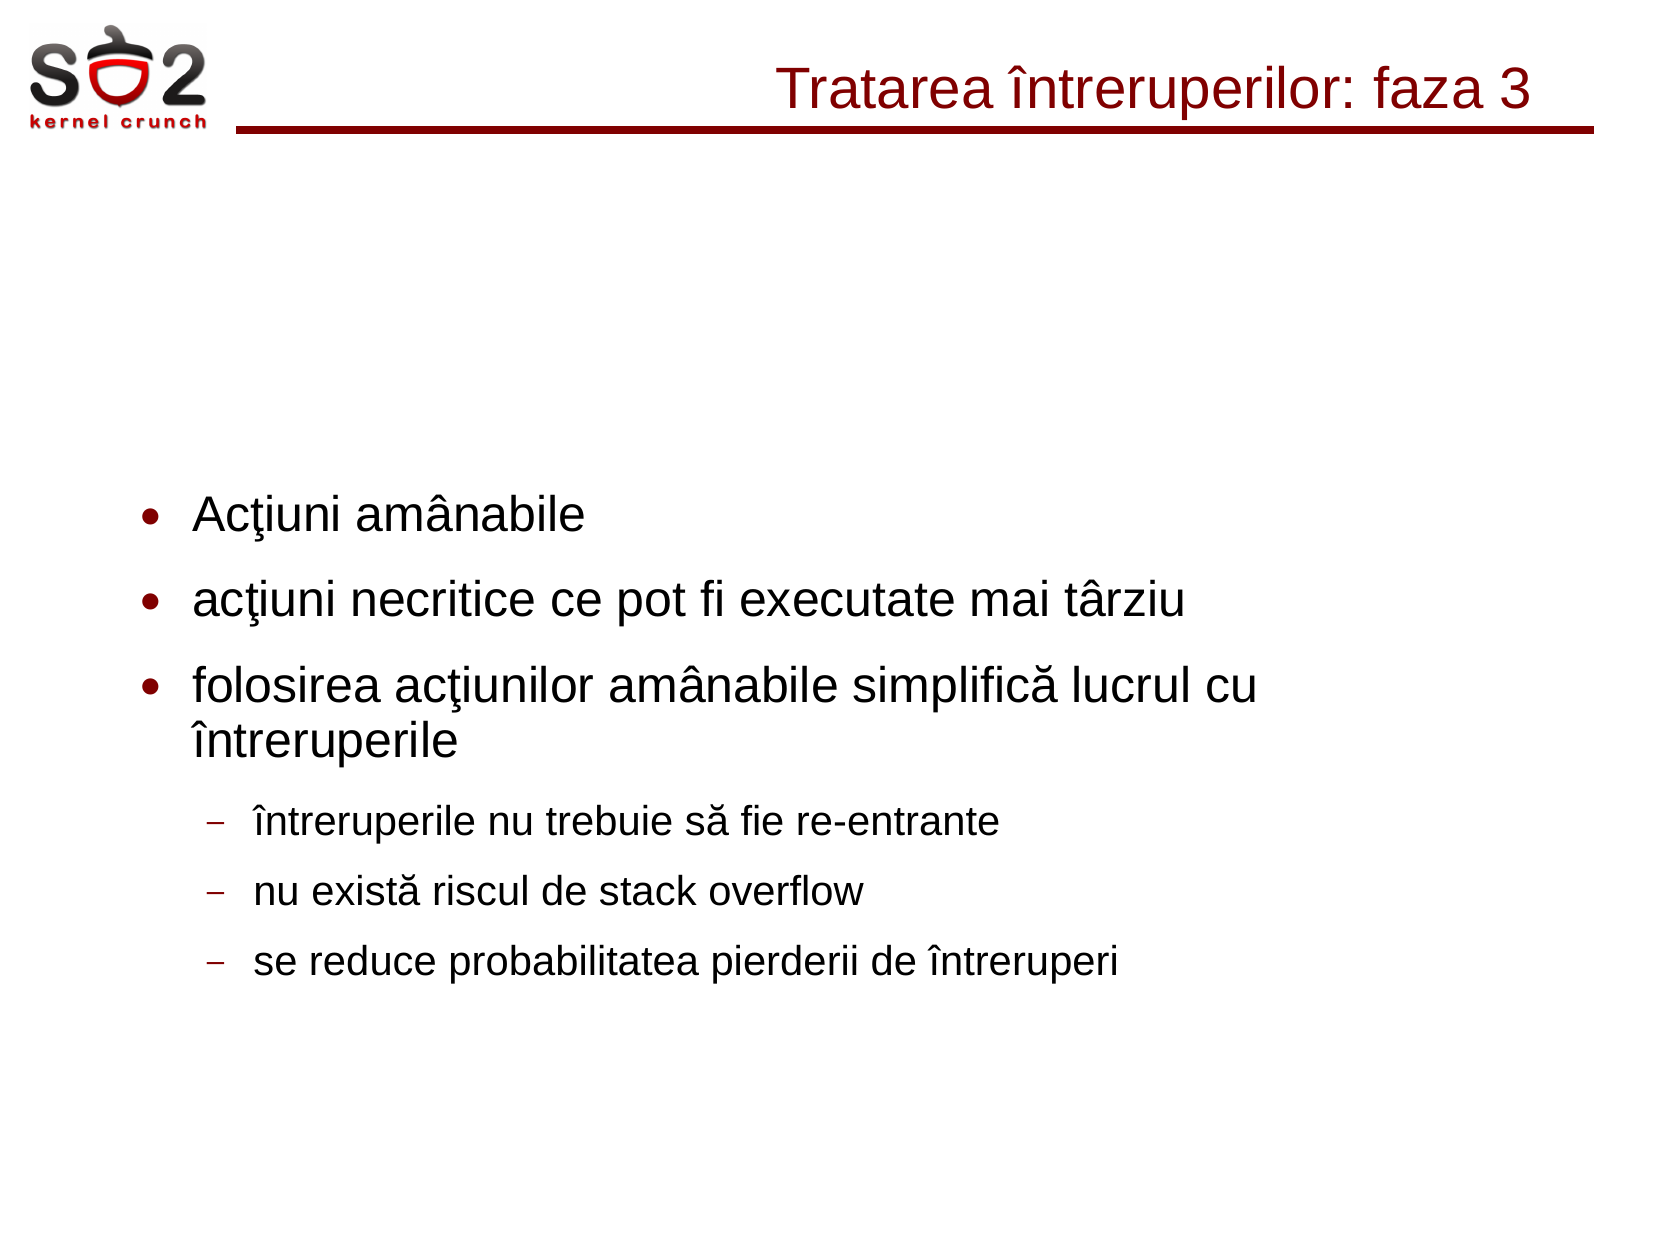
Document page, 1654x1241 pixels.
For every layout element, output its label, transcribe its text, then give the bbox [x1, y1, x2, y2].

title Tratarea întreruperilor: faza 3 [121, 0, 1534, 178]
picture [29, 23, 121, 130]
list Acţiuni amânabile acţiuni necritice ce pot fi executate mai târziu folosirea acţiunilor amânabile simplifică lucrul cu întreruperile întreruperile nu trebuie să fie re-entrante nu există riscul de stack overflow se reduce probabilitatea pierderii de întreruperi [121, 344, 1534, 1126]
